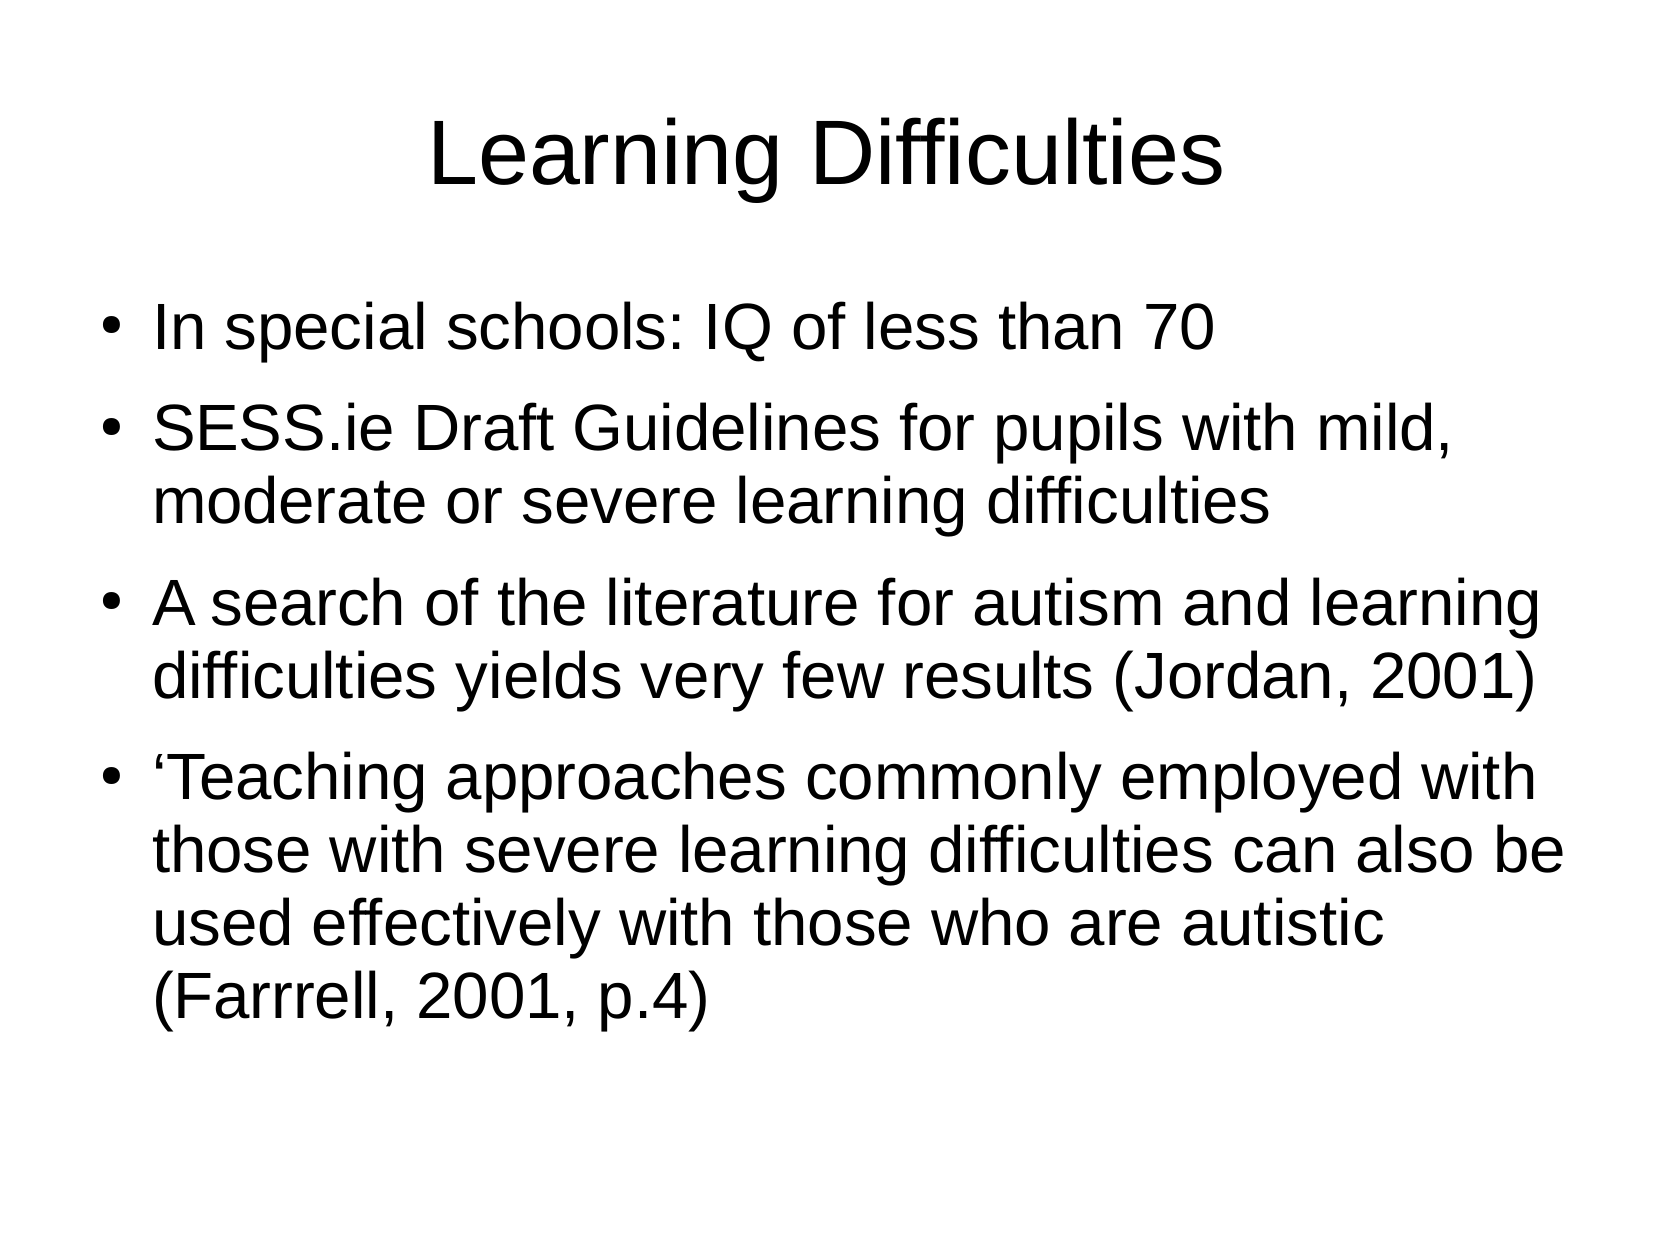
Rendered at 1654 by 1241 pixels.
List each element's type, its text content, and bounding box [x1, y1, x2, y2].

list In special schools: IQ of less than 70 SESS.ie Draft Guidelines for pupils with mild, moderate or severe learning difficulties A search of the literature for autism and learning difficulties yields very few results (Jordan, 2001) ‘Teaching approaches commonly employed with those with severe learning difficulties can also be used effectively with those who are autistic (Farrrell, 2001, p.4) [82, 290, 1571, 1109]
title Learning Difficulties [82, 56, 1571, 250]
